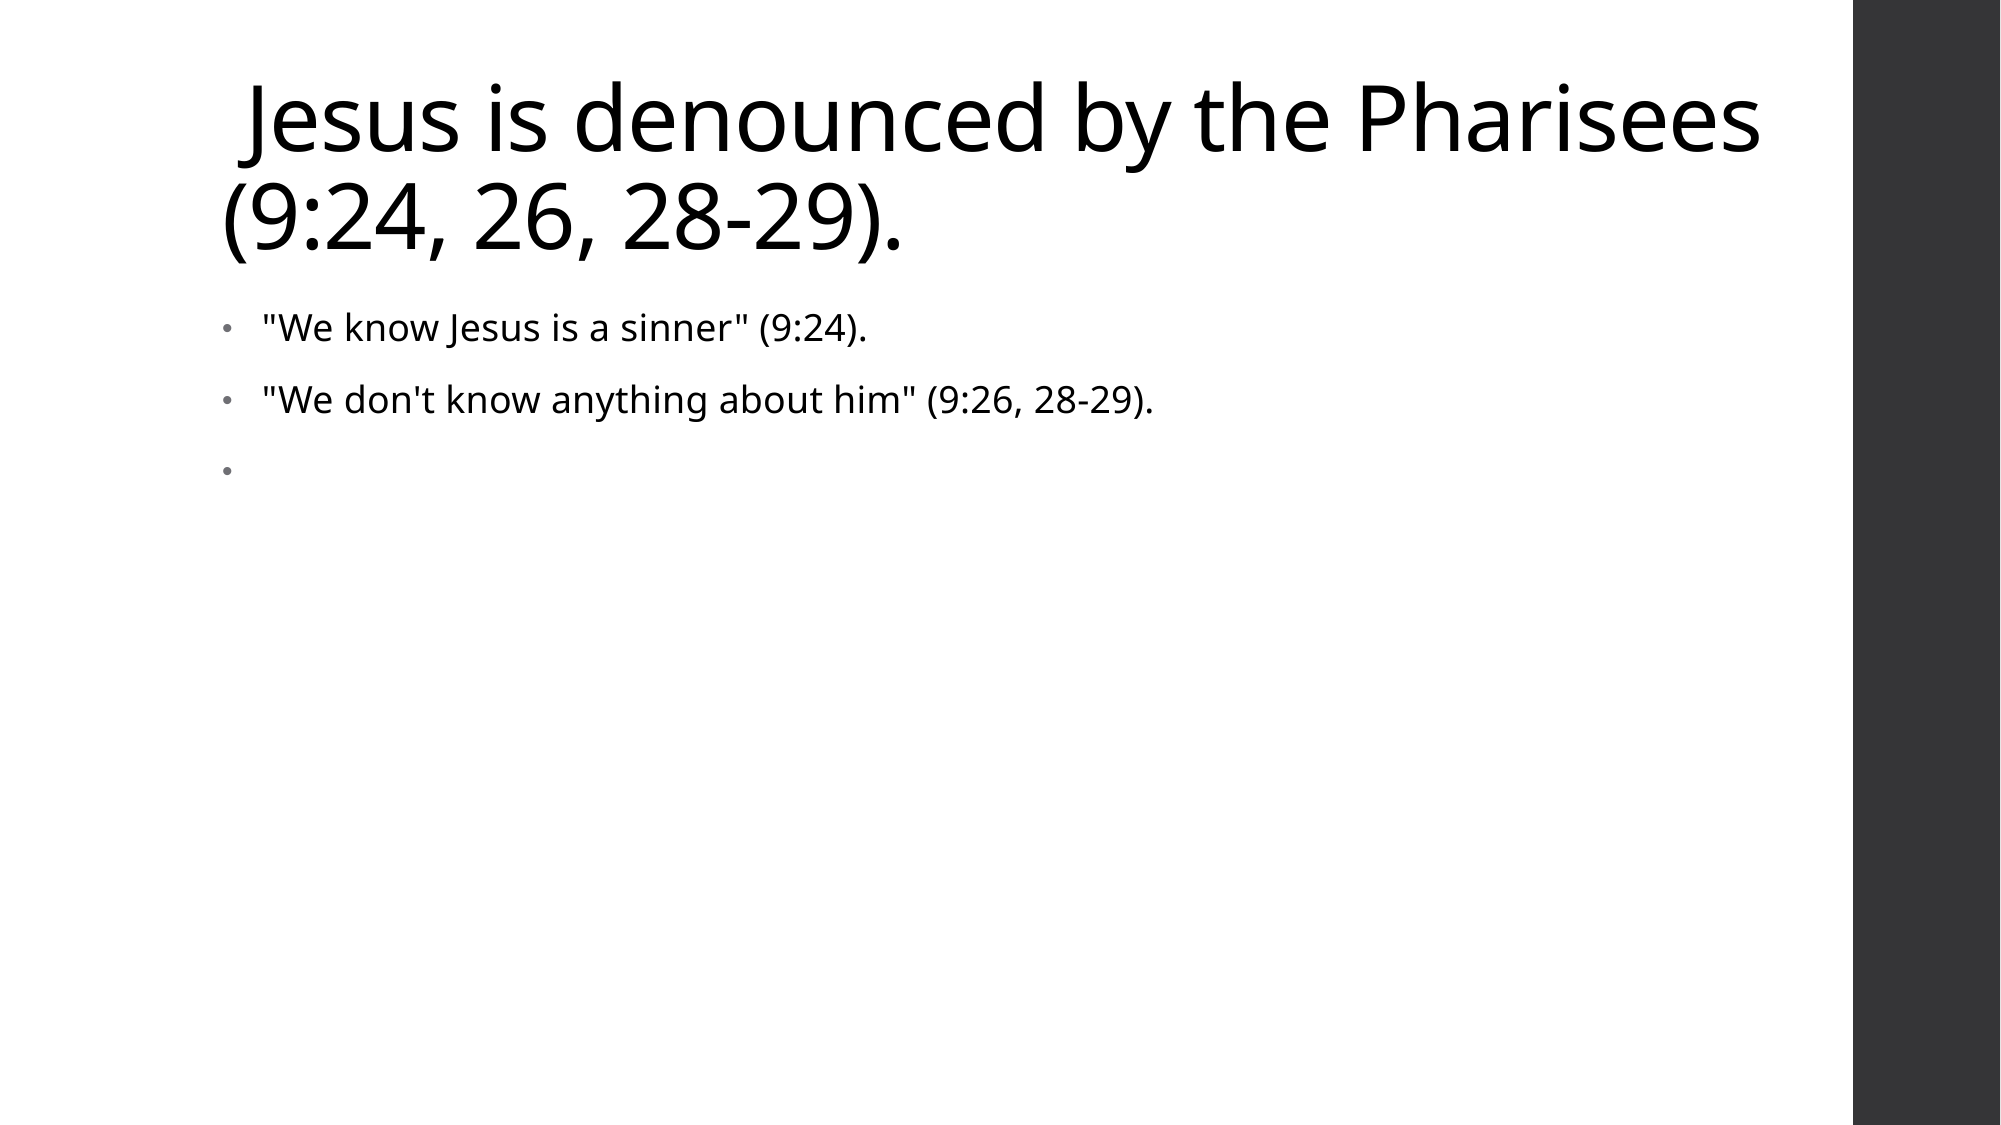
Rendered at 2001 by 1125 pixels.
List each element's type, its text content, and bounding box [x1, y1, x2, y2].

title Jesus is denounced by the Pharisees (9:24, 26, 28-29). [206, 60, 1797, 278]
list "We know Jesus is a sinner" (9:24). "We don't know anything about him" (9:26, 28-29). [206, 299, 1617, 1014]
